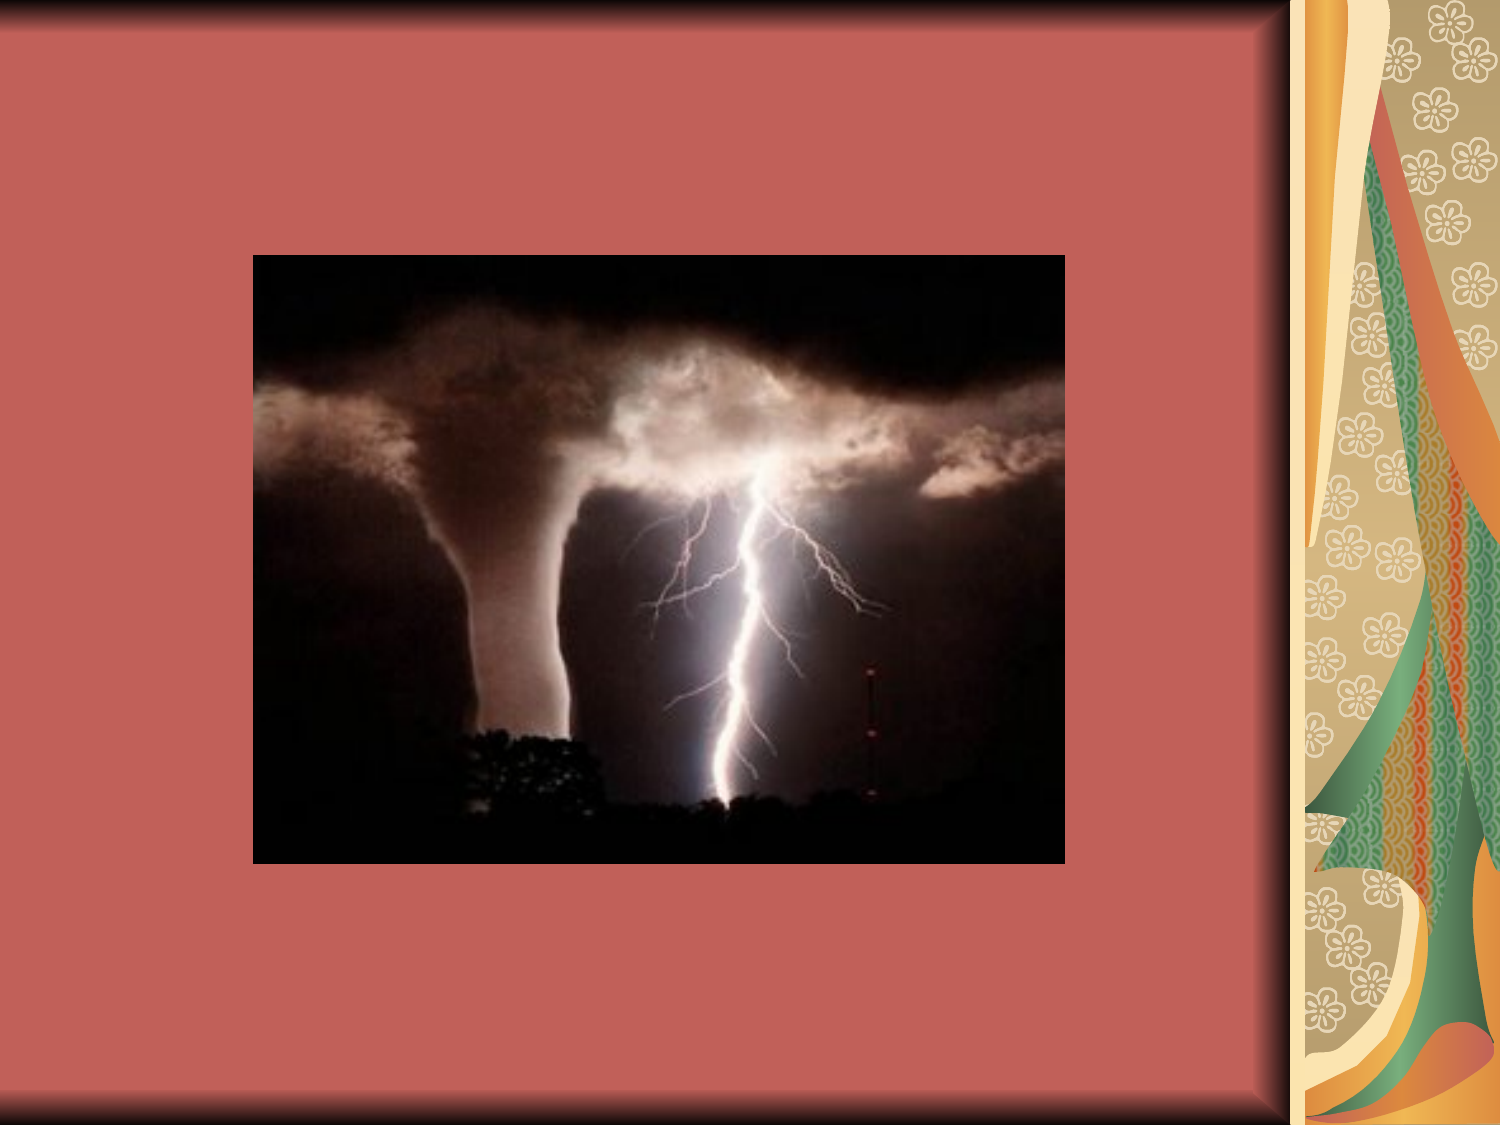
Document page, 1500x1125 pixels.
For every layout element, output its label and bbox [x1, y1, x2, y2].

picture [1313, 145, 1500, 937]
picture [253, 255, 1065, 864]
